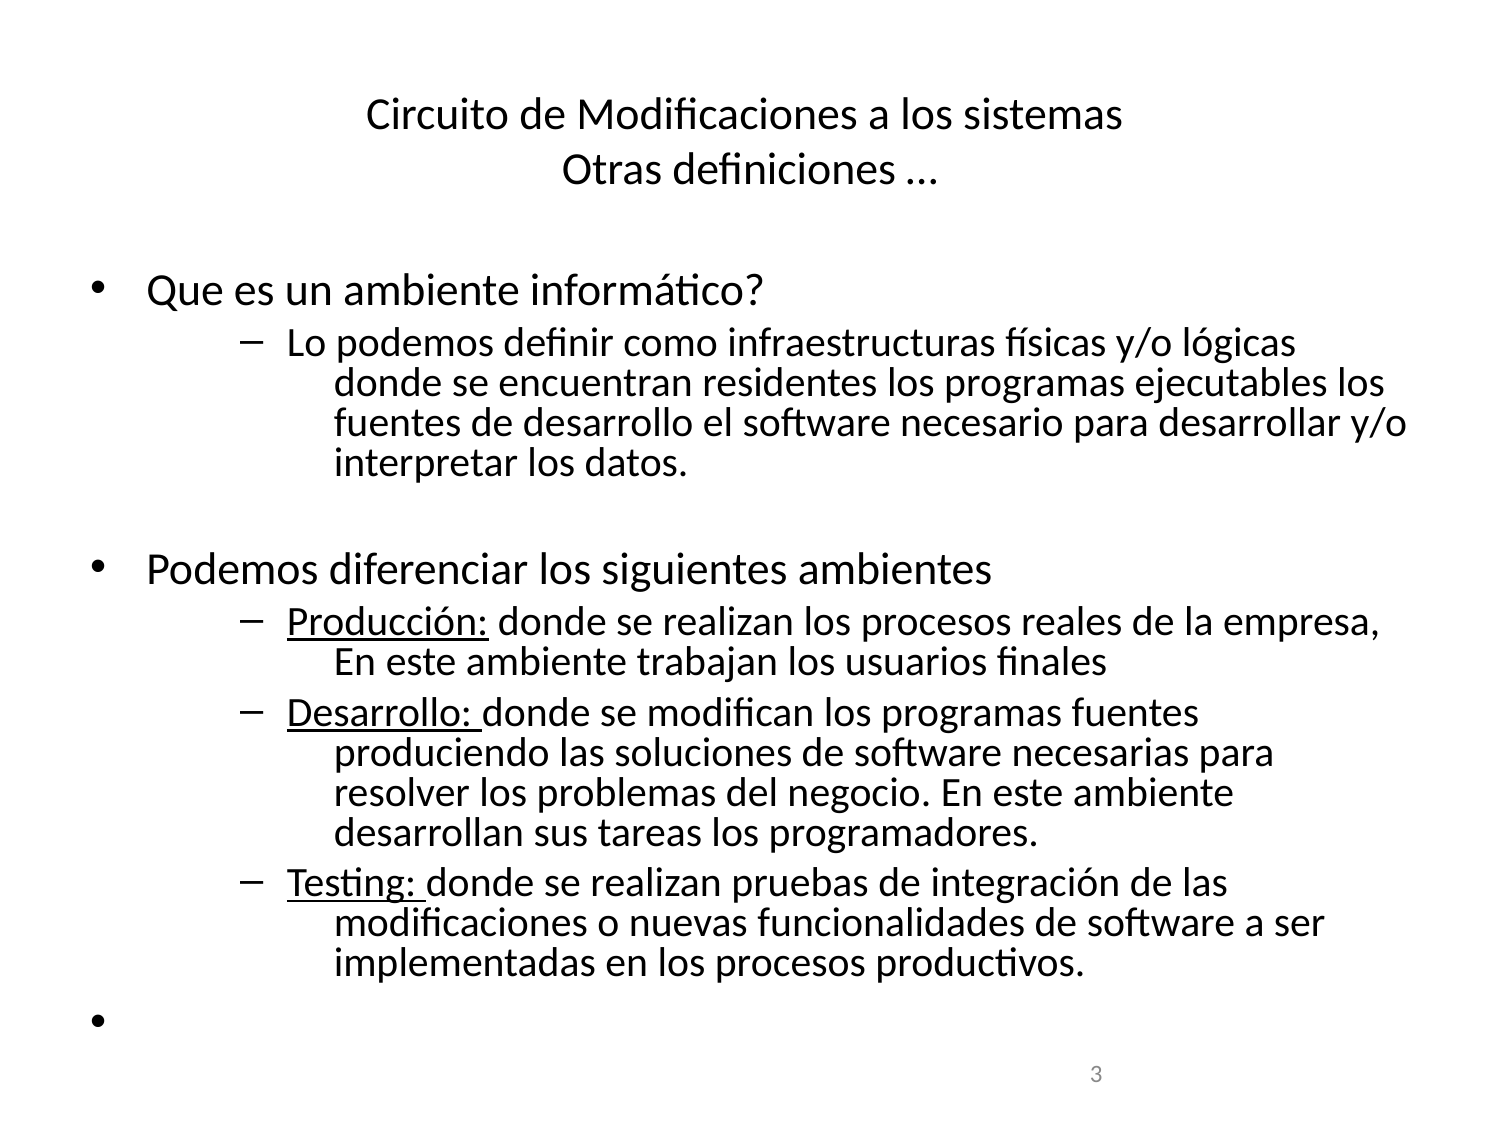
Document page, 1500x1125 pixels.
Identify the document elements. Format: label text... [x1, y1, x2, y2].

list Que es un ambiente informático? Lo podemos definir como infraestructuras físicas y/o lógicas donde se encuentran residentes los programas ejecutables los fuentes de desarrollo el software necesario para desarrollar y/o interpretar los datos. Podemos diferenciar los siguientes ambientes Producción: donde se realizan los procesos reales de la empresa, En este ambiente trabajan los usuarios finales Desarrollo: donde se modifican los programas fuentes produciendo las soluciones de software necesarias para resolver los problemas del negocio. En este ambiente desarrollan sus tareas los programadores. Testing: donde se realizan pruebas de integración de las modificaciones o nuevas funcionalidades de software a ser implementadas en los procesos productivos. [75, 262, 1426, 1005]
title Circuito de Modificaciones a los sistemas Otras definiciones … [75, 45, 1426, 233]
text_box [1074, 1042, 1426, 1103]
